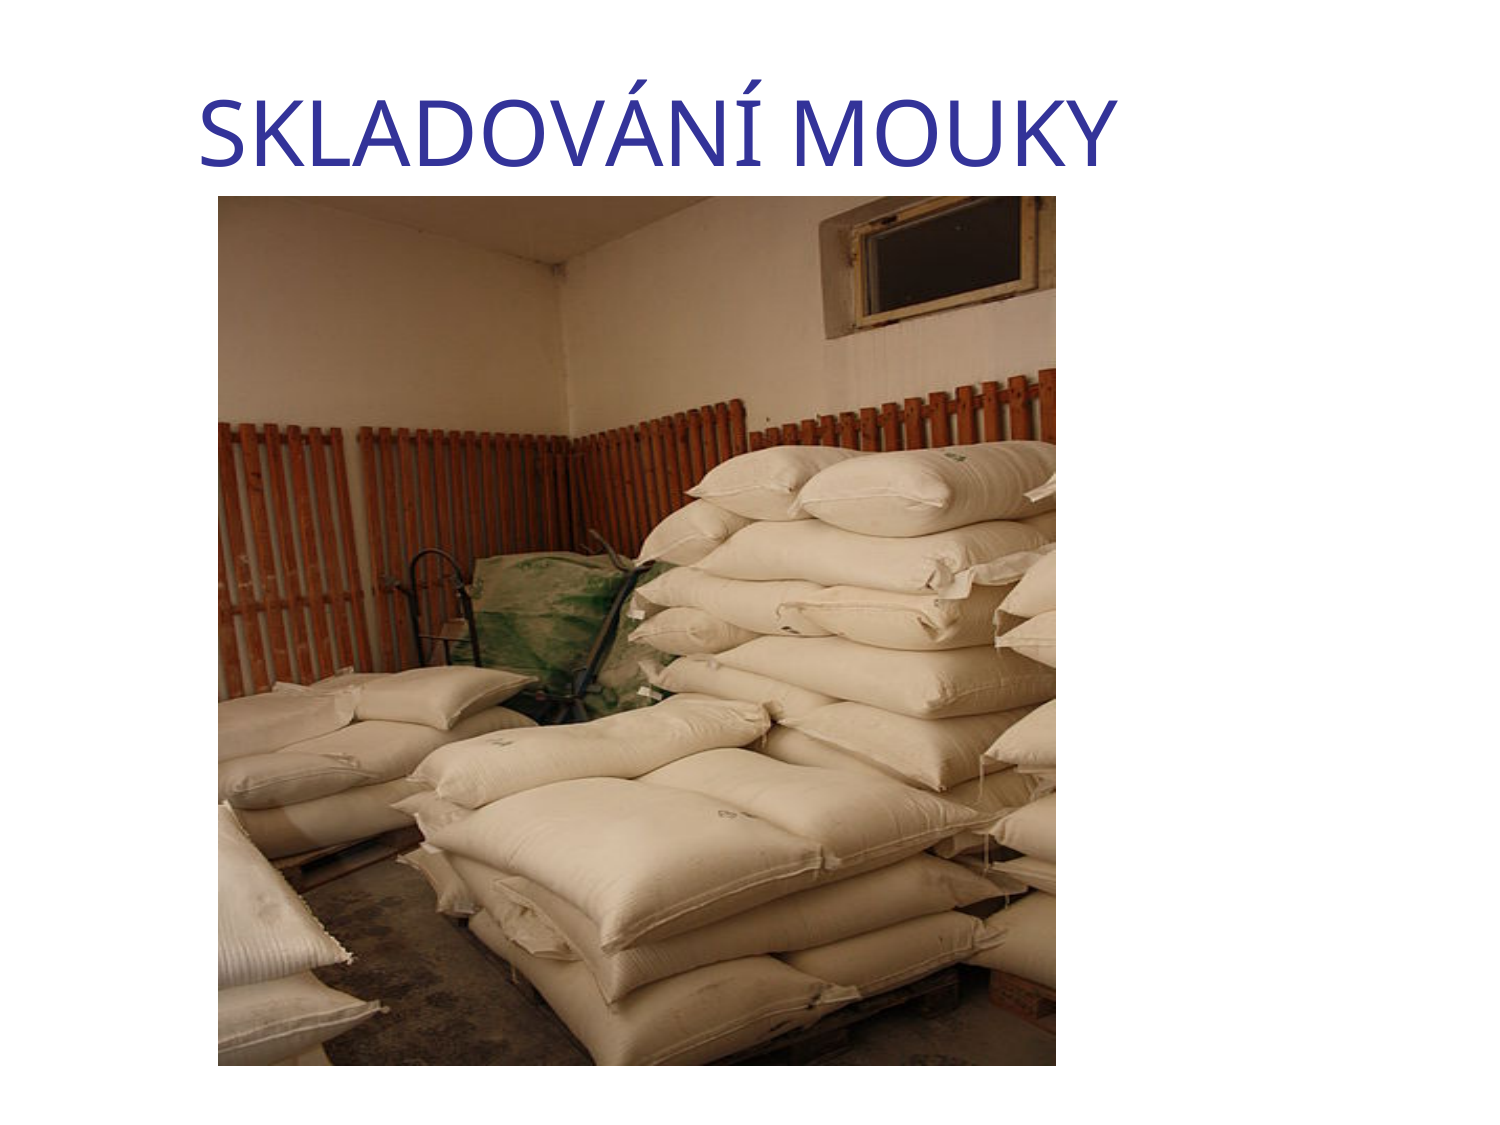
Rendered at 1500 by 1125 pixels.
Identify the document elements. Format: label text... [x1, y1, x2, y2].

picture [218, 196, 1056, 1066]
title SKLADOVÁNÍ MOUKY [183, 30, 1462, 193]
